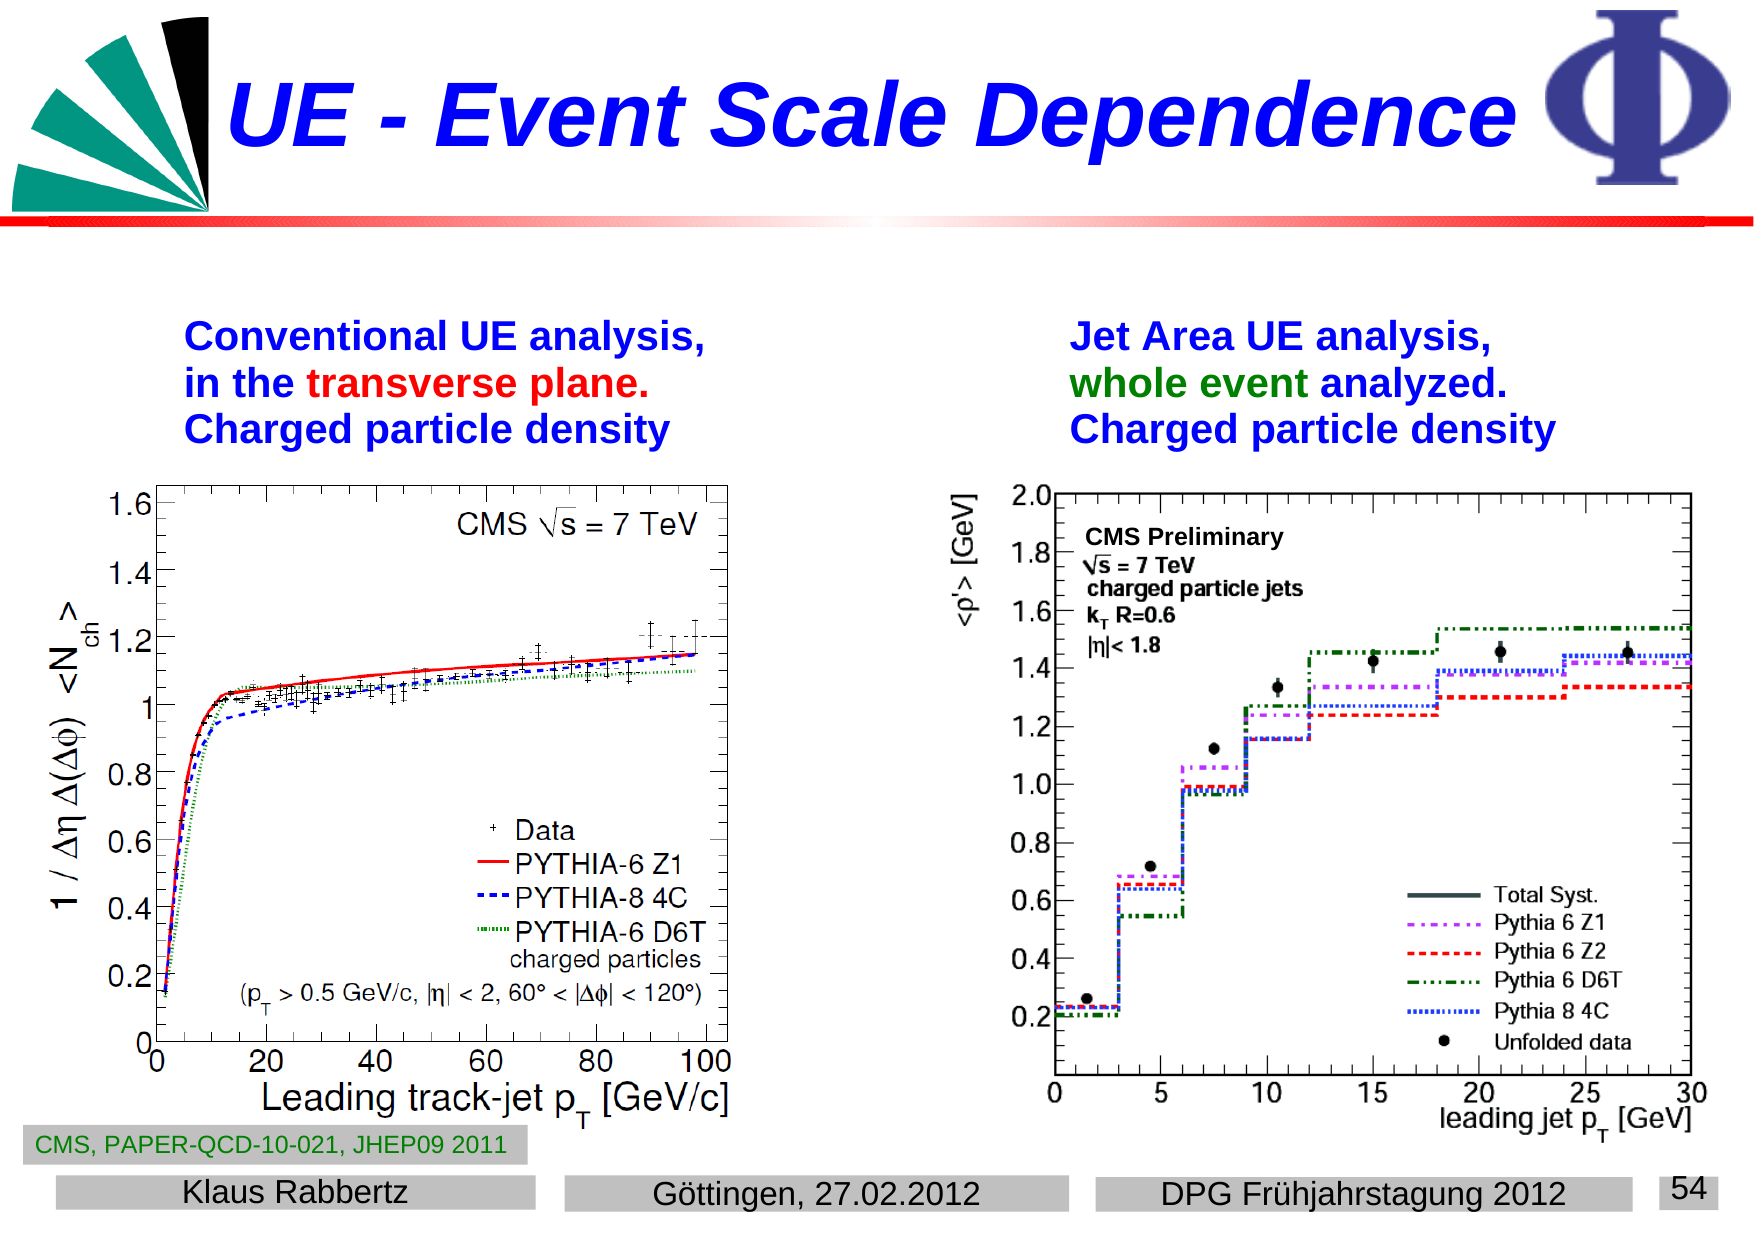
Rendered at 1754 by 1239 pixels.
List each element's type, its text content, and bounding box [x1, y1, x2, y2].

picture [945, 481, 1712, 1152]
text_box Conventional UE analysis, in the transverse plane. Charged particle density [171, 307, 717, 459]
text_box Jet Area UE analysis, whole event analyzed. Charged particle density [1057, 307, 1568, 459]
picture [1545, 10, 1731, 185]
picture [12, 17, 209, 214]
title UE - Event Scale Dependence [220, 16, 1525, 213]
text_box CMS, PAPER-QCD-10-021, JHEP09 2011 [23, 1124, 528, 1165]
text_box CMS Preliminary [1073, 517, 1388, 574]
picture [41, 481, 736, 1133]
